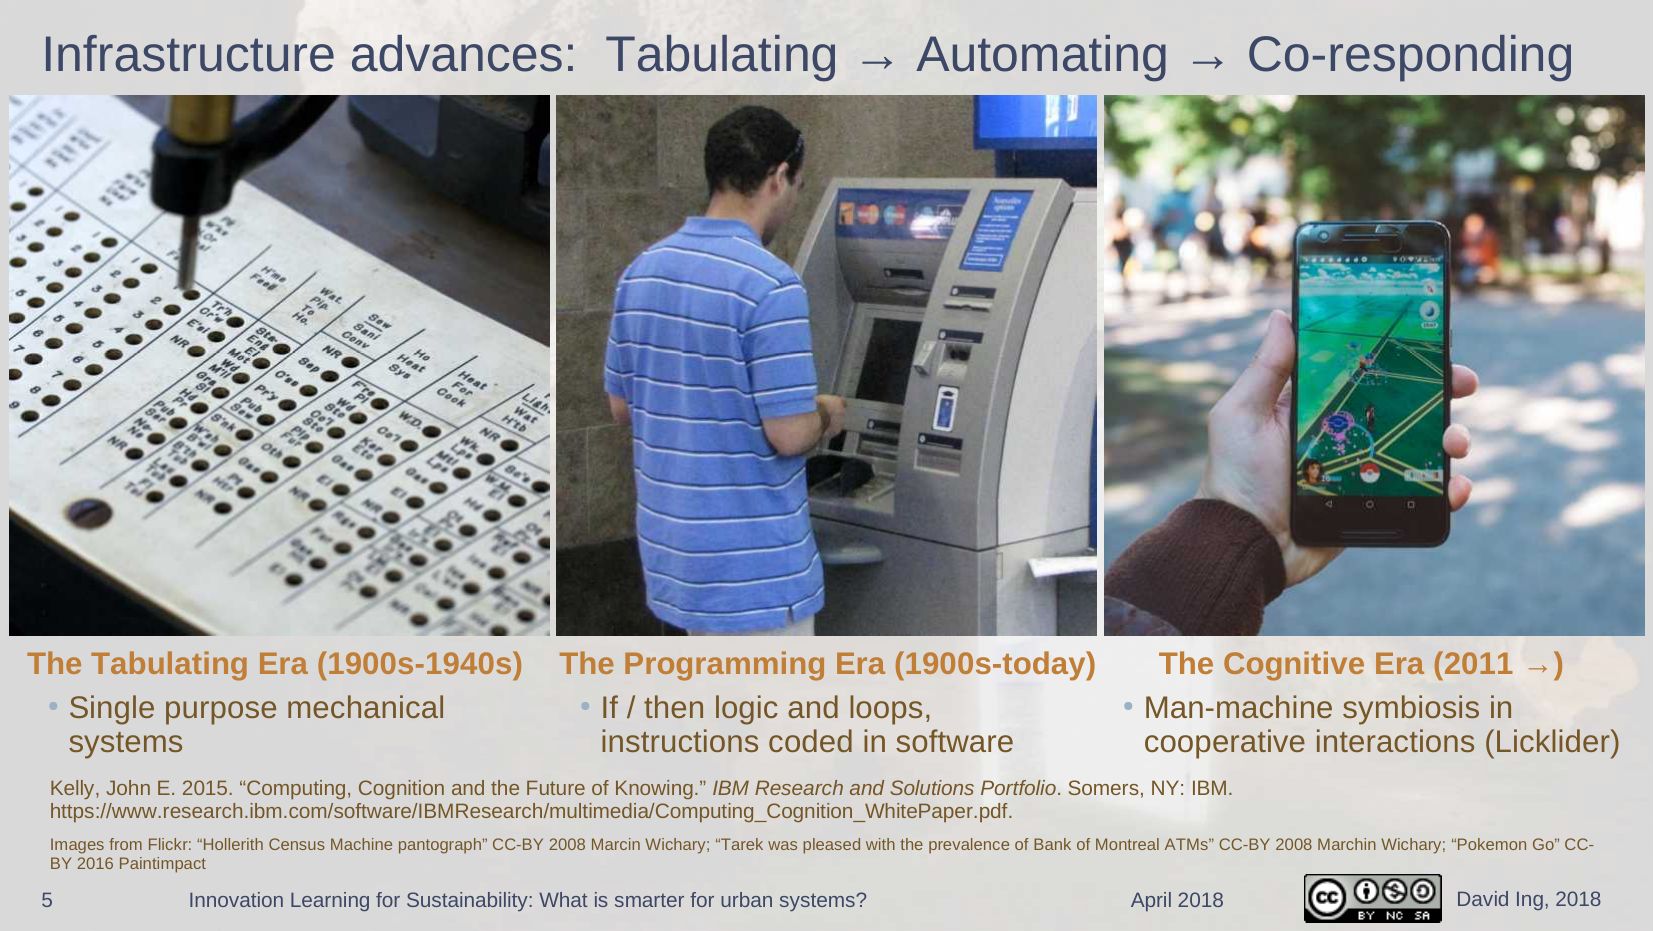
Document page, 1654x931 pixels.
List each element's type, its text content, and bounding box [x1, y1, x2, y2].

picture [1304, 890, 1442, 923]
title Infrastructure advances: Tabulating → Automating → Co-responding [41, 30, 1613, 126]
text_box Kelly, John E. 2015. “Computing, Cognition and the Future of Knowing.” IBM Research and Solutions Portfolio. Somers, NY: IBM. https://www.research.ibm.com/software/IBMResearch/multimedia/Computing_Cognition_WhitePaper.pdf. [35, 768, 1614, 831]
text_box The Cognitive Era (2011 →) Man-machine symbiosis in cooperative interactions (Licklider) [1087, 638, 1648, 767]
picture [1104, 95, 1645, 636]
text_box The Tabulating Era (1900s-1940s) Single purpose mechanical systems [12, 638, 544, 767]
text_box Images from Flickr: “Hollerith Census Machine pantograph” CC-BY 2008 Marcin Wichary; “Tarek was pleased with the prevalence of Bank of Montreal ATMs” CC-BY 2008 Marchin Wichary; “Pokemon Go” CC-BY 2016 Paintimpact [35, 831, 1614, 890]
text_box The Programming Era (1900s-today) If / then logic and loops, instructions coded in software [544, 638, 1087, 767]
picture [556, 95, 1097, 636]
text_box Value-elevating co-creation Providers and customer mutually experience, and then improve [0, 0, 1653, 931]
picture [9, 95, 550, 636]
